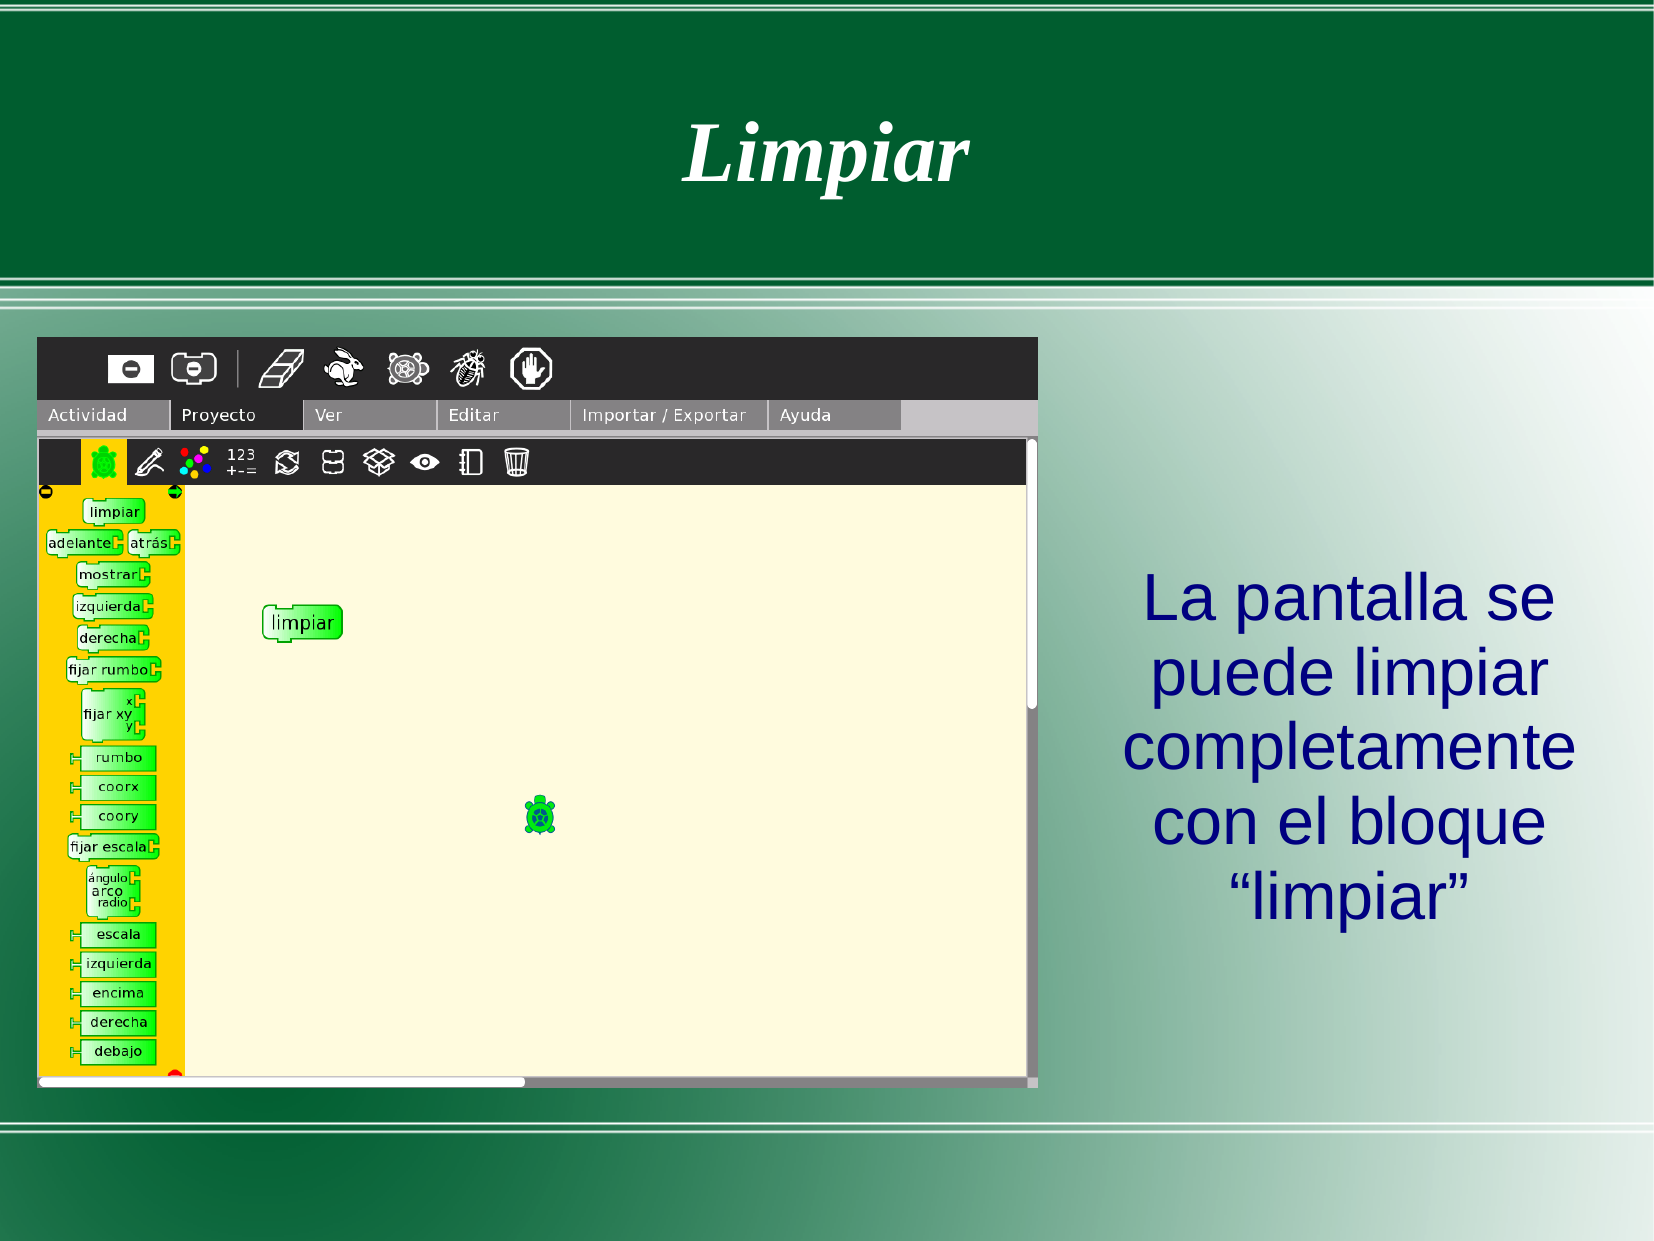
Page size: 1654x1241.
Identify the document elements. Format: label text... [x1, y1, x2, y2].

title Limpiar [82, 49, 1571, 257]
picture [0, 0, 1654, 1241]
subtitle La pantalla se puede limpiar completamente con el bloque “limpiar” [1087, 337, 1613, 1156]
